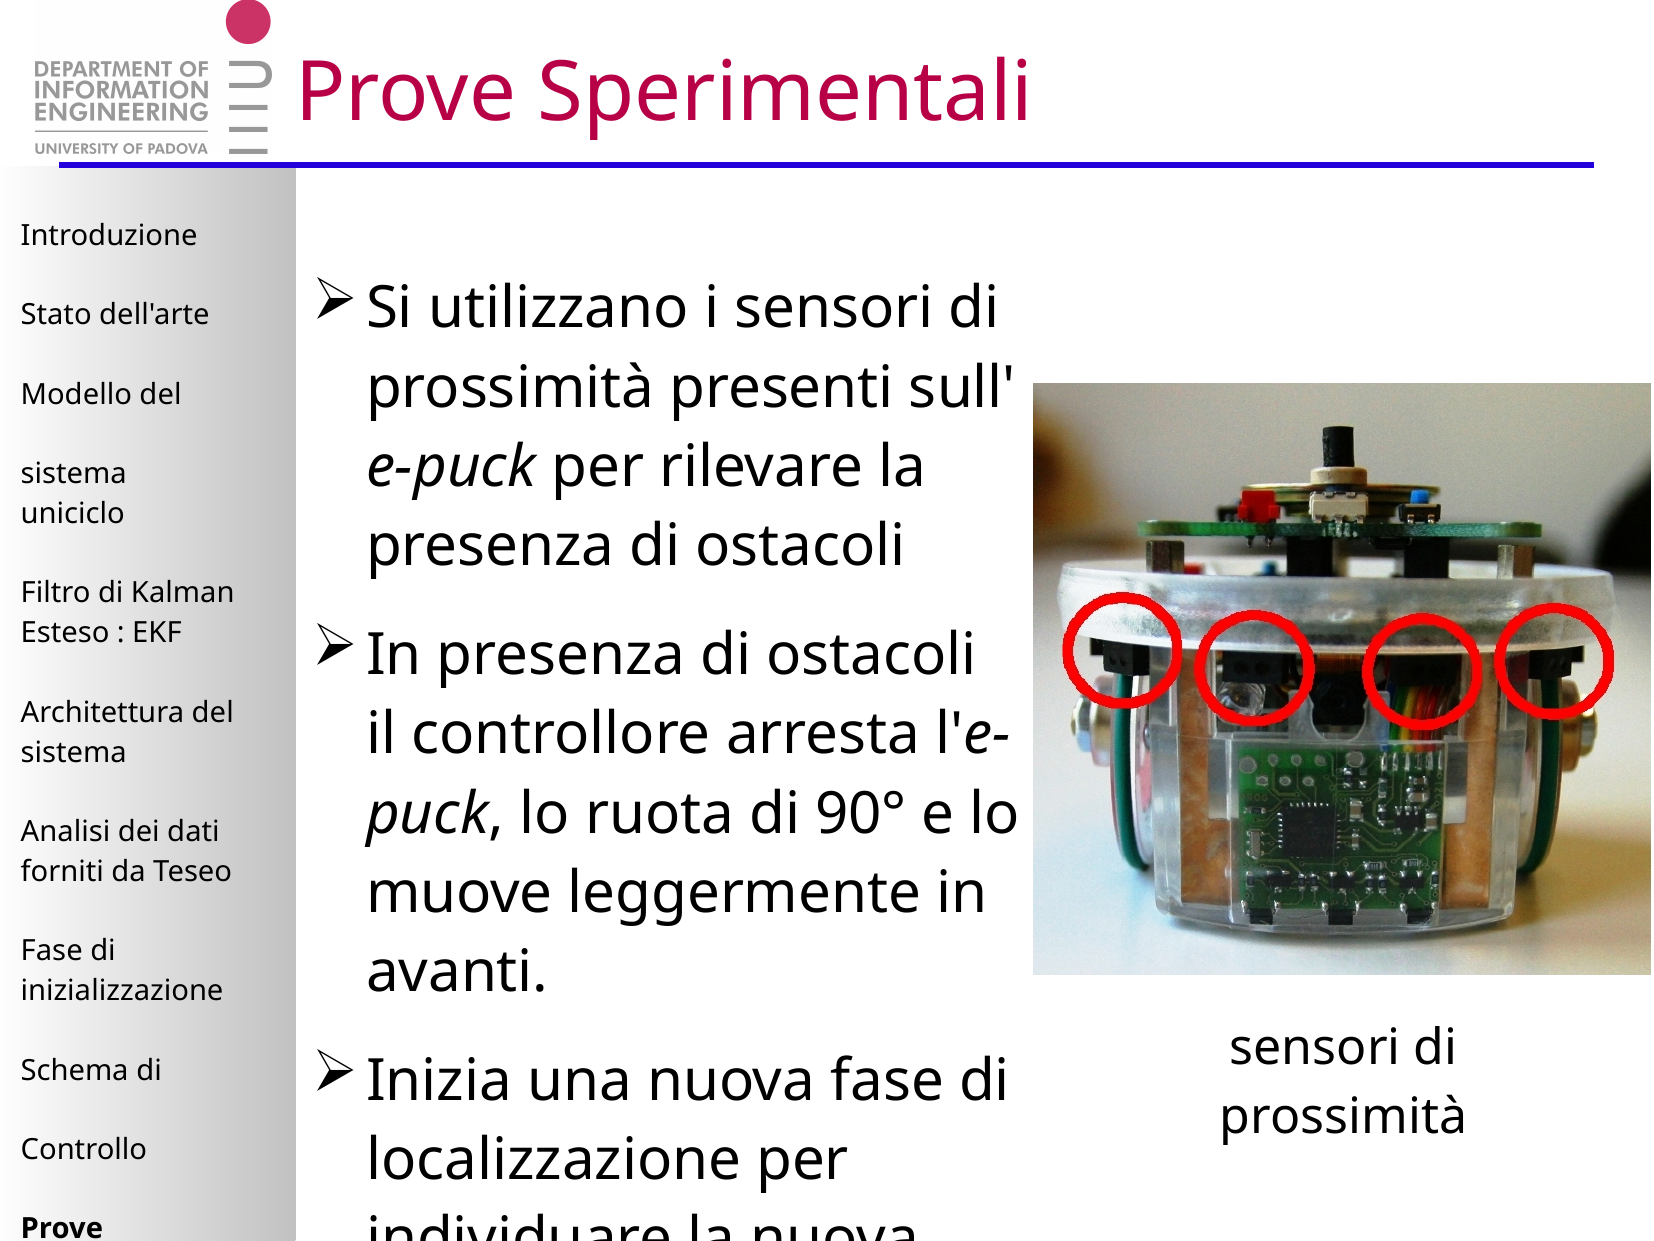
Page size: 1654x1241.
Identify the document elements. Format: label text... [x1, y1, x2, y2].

text_box sensori di prossimità [1092, 1003, 1595, 1070]
title Prove Sperimentali [295, 29, 1536, 148]
picture [35, 0, 272, 154]
list Si utilizzano i sensori di prossimità presenti sull' e-puck per rilevare la presenza di ostacoli In presenza di ostacoli il controllore arresta l'e-puck, lo ruota di 90° e lo muove leggermente in avanti. Inizia una nuova fase di localizzazione per individuare la nuova traiettoria verso il target. [302, 265, 1022, 1085]
text_box Introduzione Stato dell'arte Modello del sistema uniciclo Filtro di Kalman Esteso : EKF Architettura del sistema Analisi dei dati forniti da Teseo Fase di inizializzazione Schema di Controllo Prove Sperimentali Conclusioni Sviluppi futuri [5, 206, 302, 1211]
picture [1033, 383, 1654, 975]
